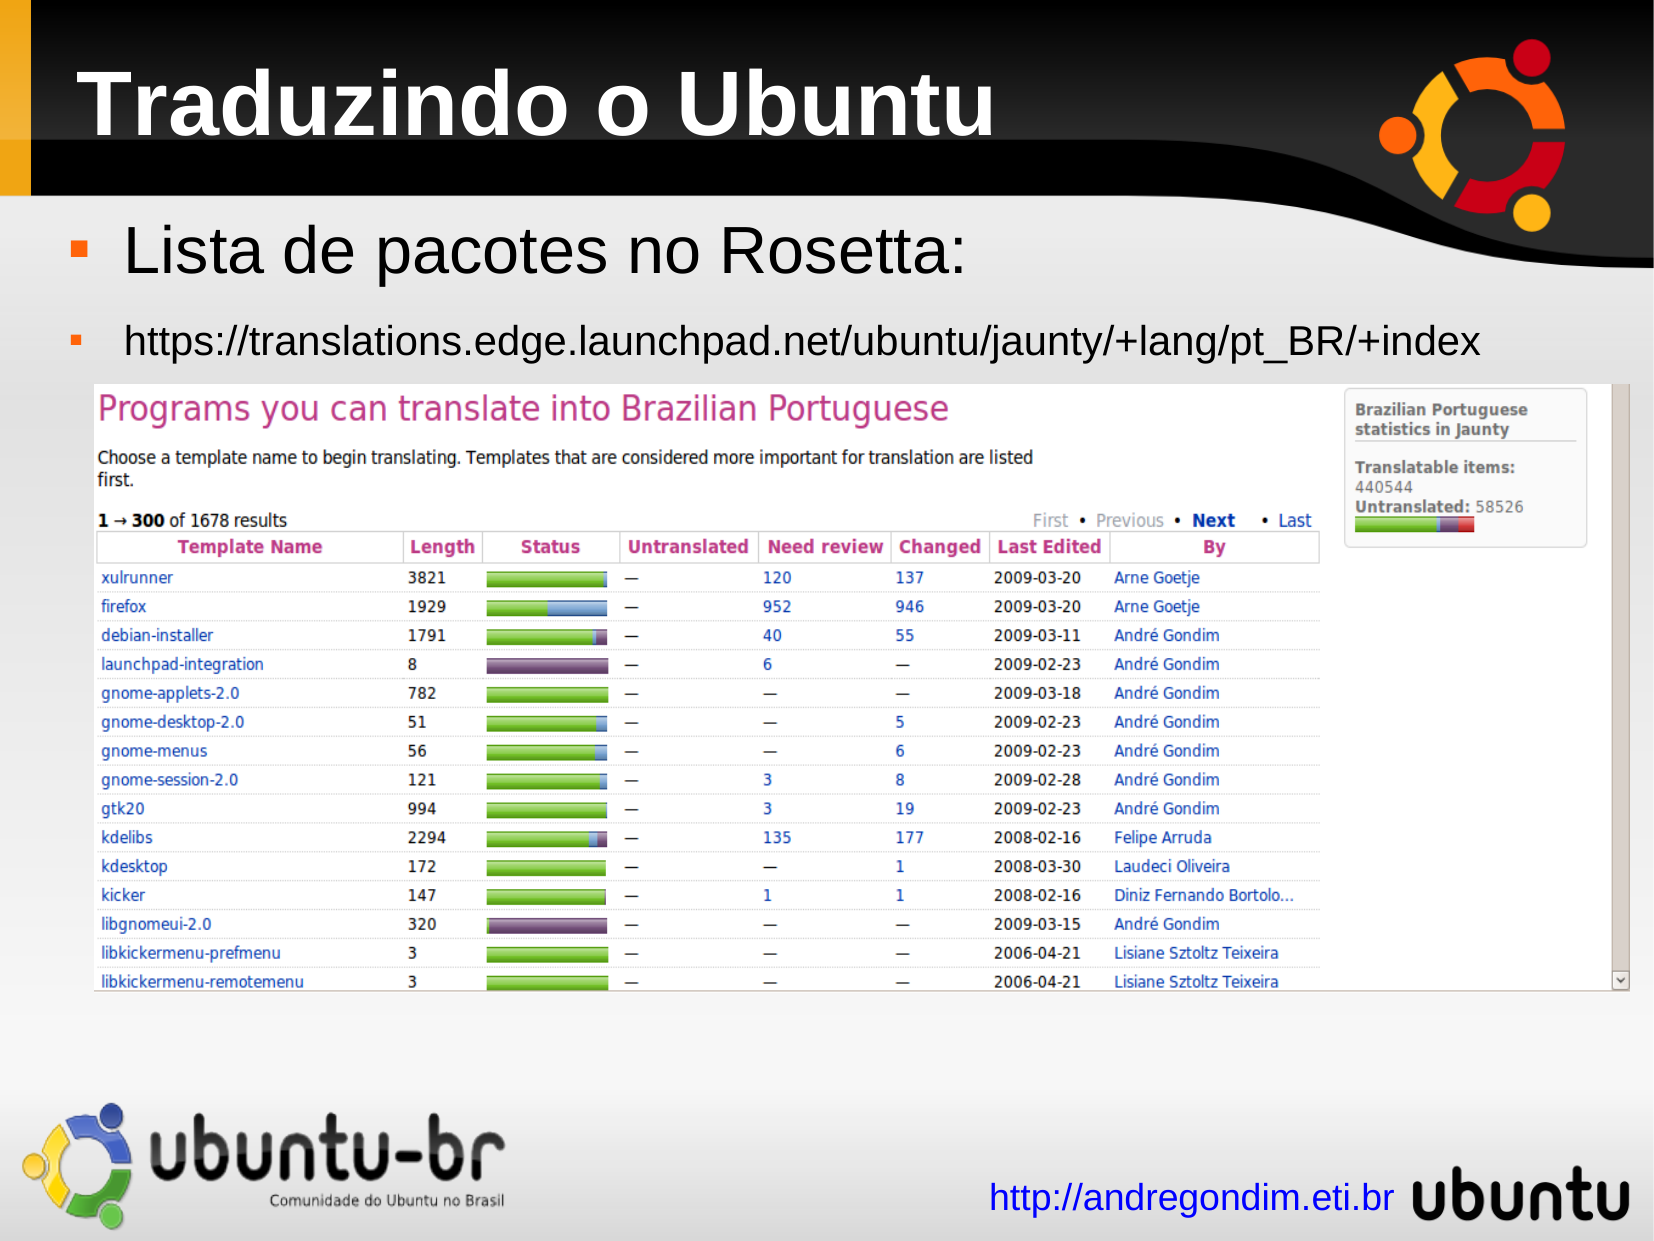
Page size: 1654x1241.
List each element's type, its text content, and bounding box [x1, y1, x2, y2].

list Lista de pacotes no Rosetta: https://translations.edge.launchpad.net/ubuntu/jaunty/+lang/pt_BR/+index [53, 213, 1542, 426]
picture [0, 0, 1654, 1241]
title Traduzindo o Ubuntu [76, 7, 1565, 200]
